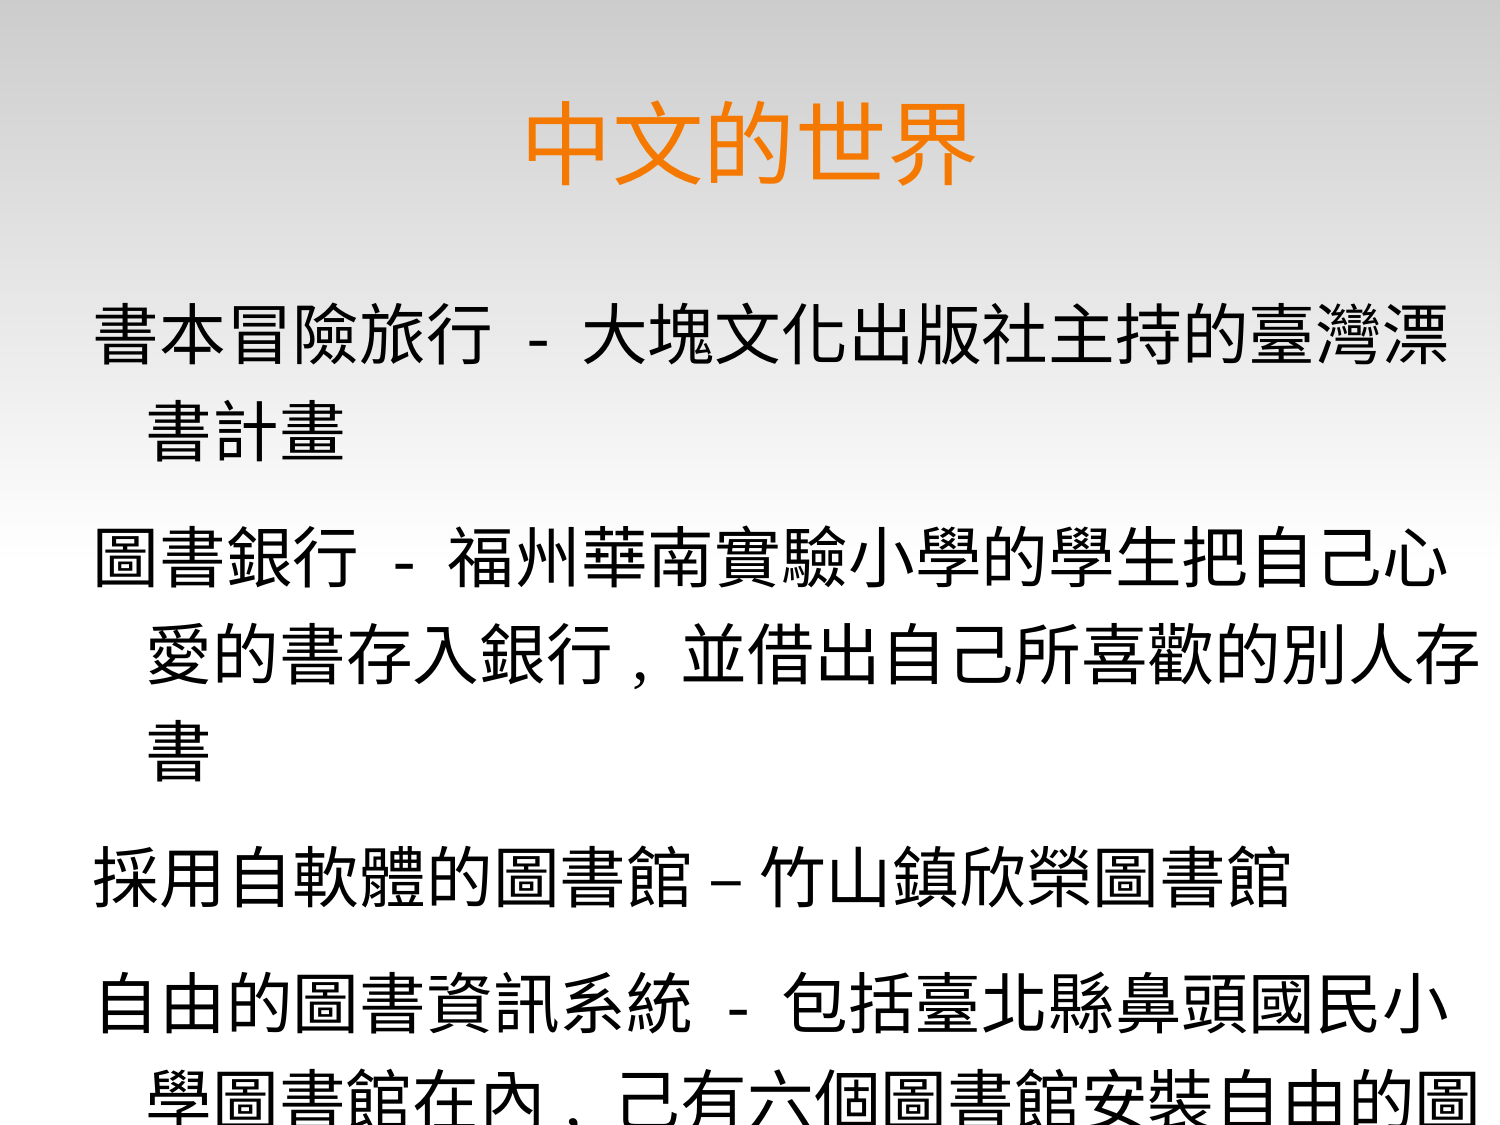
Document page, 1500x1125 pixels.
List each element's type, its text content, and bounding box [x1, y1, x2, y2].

list 書本冒險旅行 - 大塊文化出版社主持的臺灣漂書計畫 圖書銀行 - 福州華南實驗小學的學生把自己心愛的書存入銀行, 並借出自己所喜歡的別人存書 採用自軟體的圖書館 – 竹山鎮欣榮圖書館 自由的圖書資訊系統 - 包括臺北縣鼻頭國民小學圖書館在內, 己有六個圖書館安裝自由的圖書資訊系統, Koha 圖書館服務隊 - 2000年以來 [75, 282, 1500, 1125]
title 中文的世界 [75, 44, 1425, 233]
